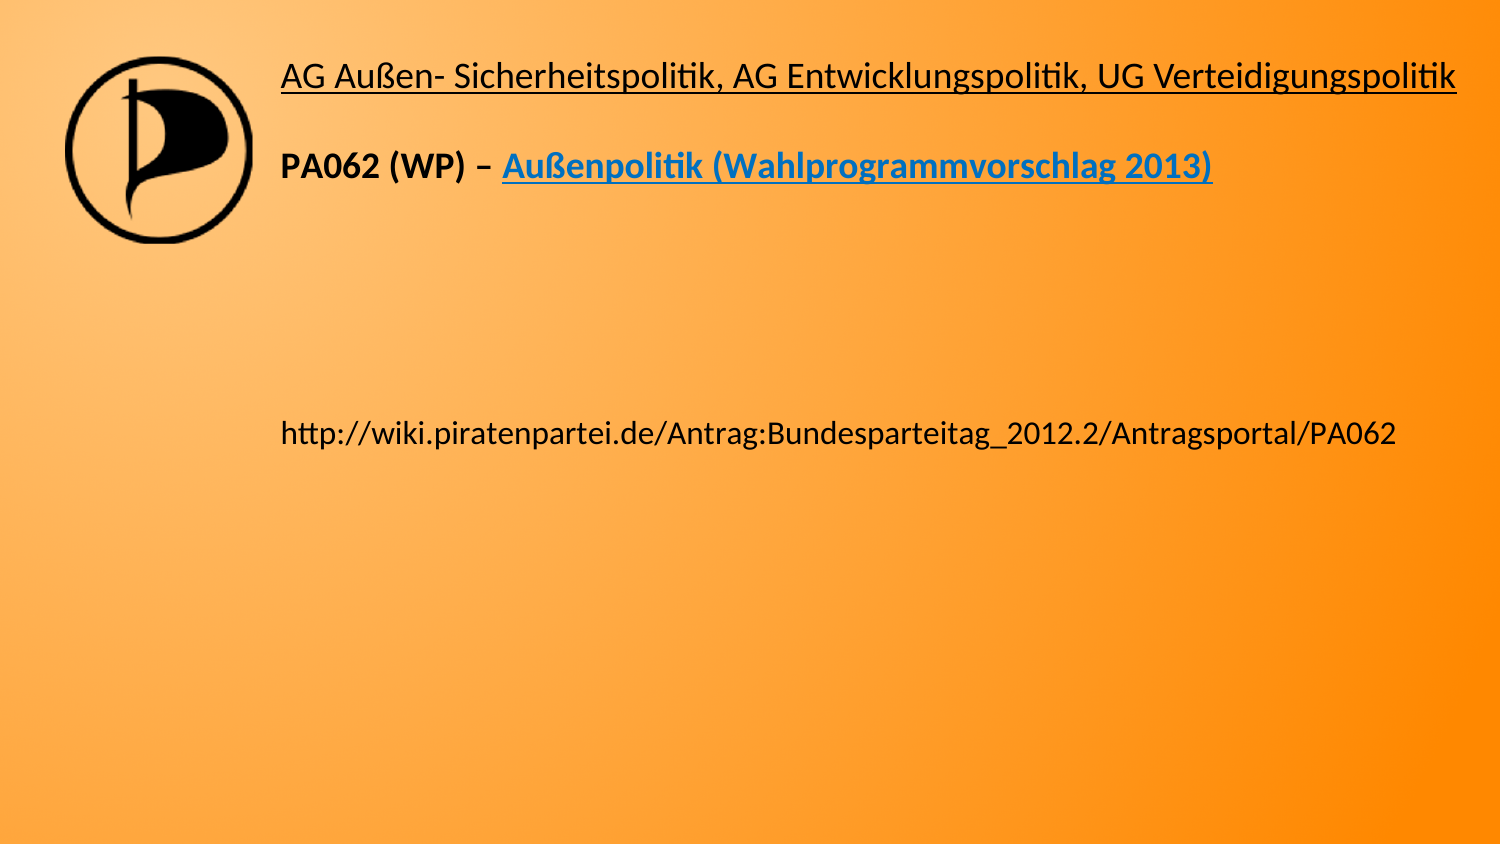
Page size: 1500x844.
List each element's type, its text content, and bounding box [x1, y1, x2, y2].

picture [0, 0, 1500, 844]
text_box AG Außen- Sicherheitspolitik, AG Entwicklungspolitik, UG Verteidigungspolitik PA062 (WP) – Außenpolitik (Wahlprogrammvorschlag 2013) http://wiki.piratenpartei.de/Antrag:Bundesparteitag_2012.2/Antragsportal/PA062 [265, 43, 1500, 844]
